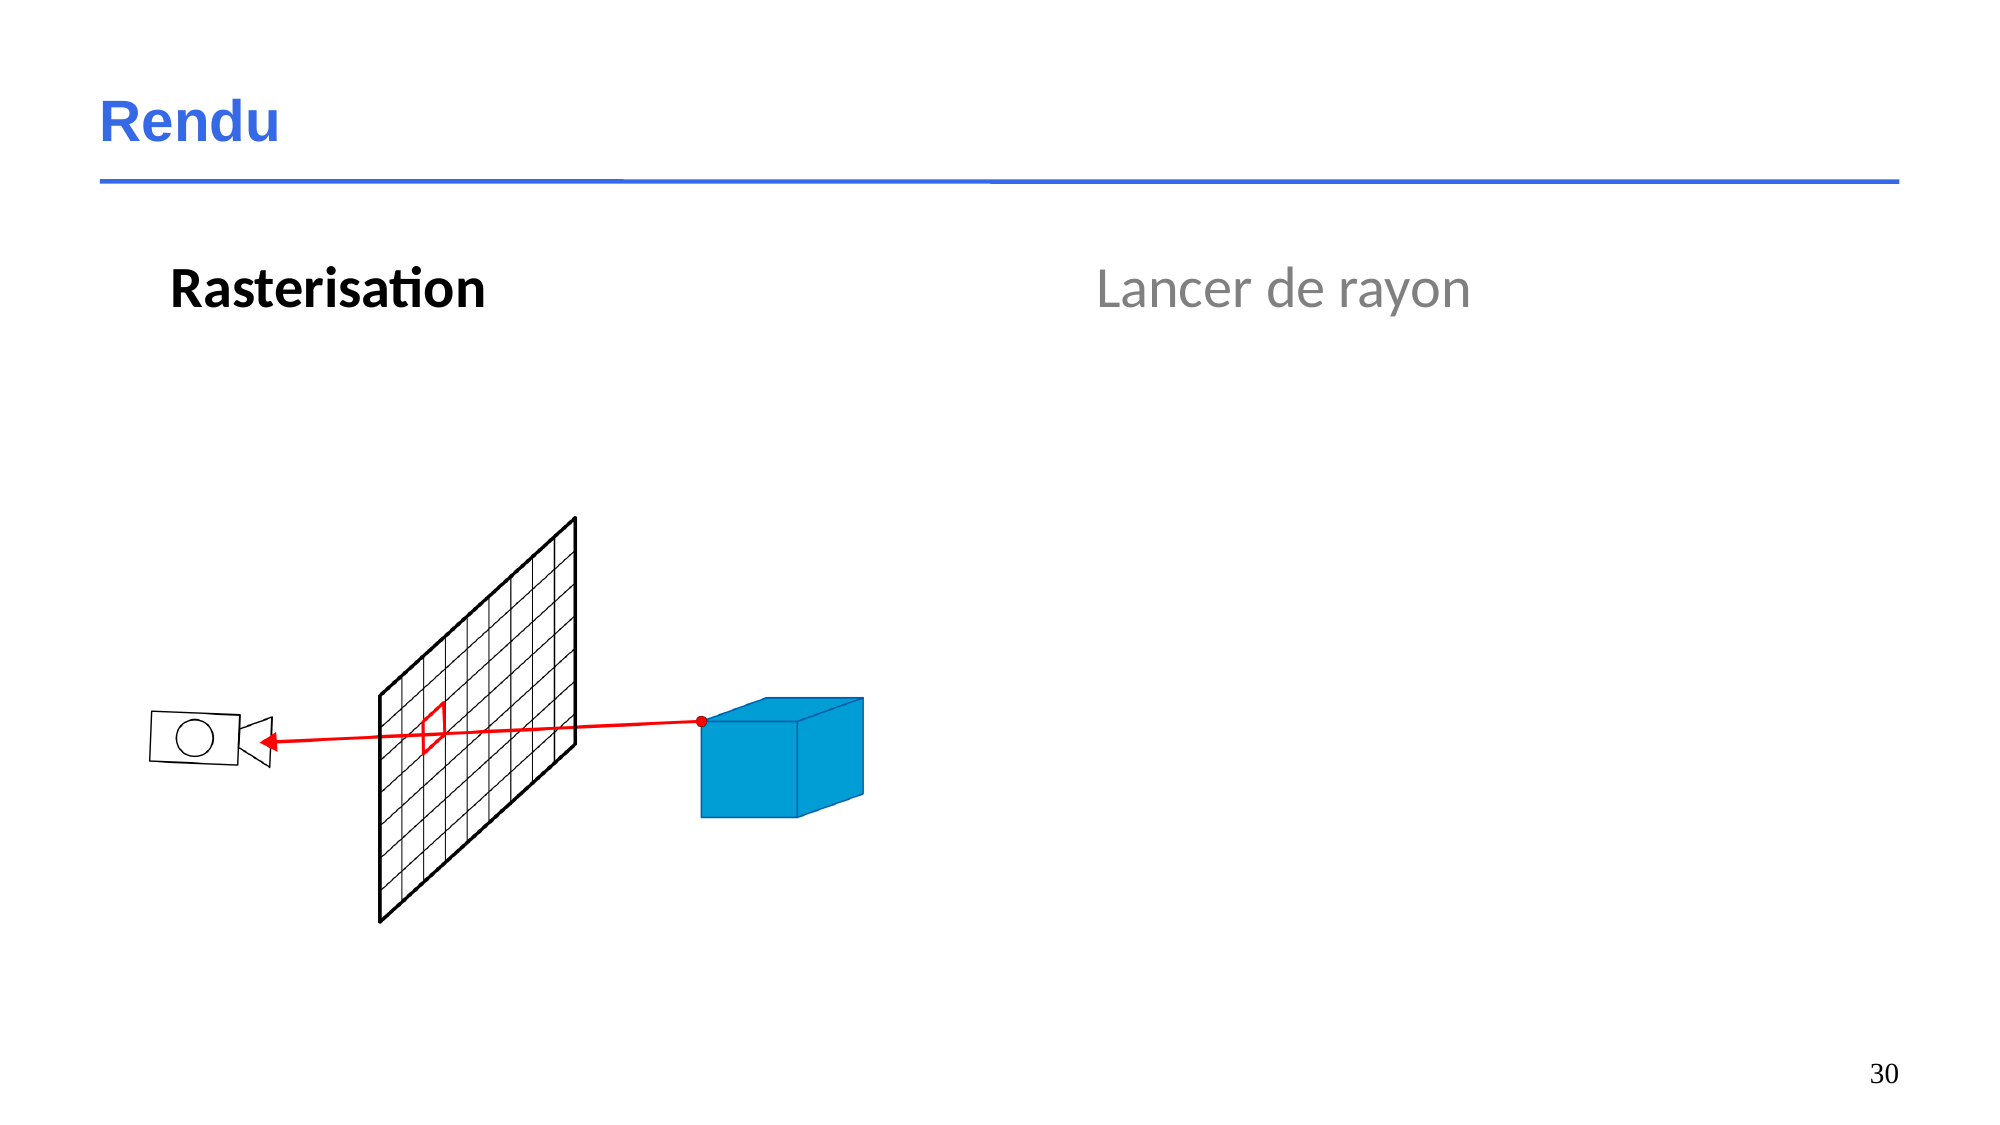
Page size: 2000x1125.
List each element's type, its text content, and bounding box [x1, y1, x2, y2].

title Rendu [99, 27, 1900, 215]
picture [143, 449, 961, 976]
list Rasterisation Lancer de rayon [99, 263, 1900, 976]
